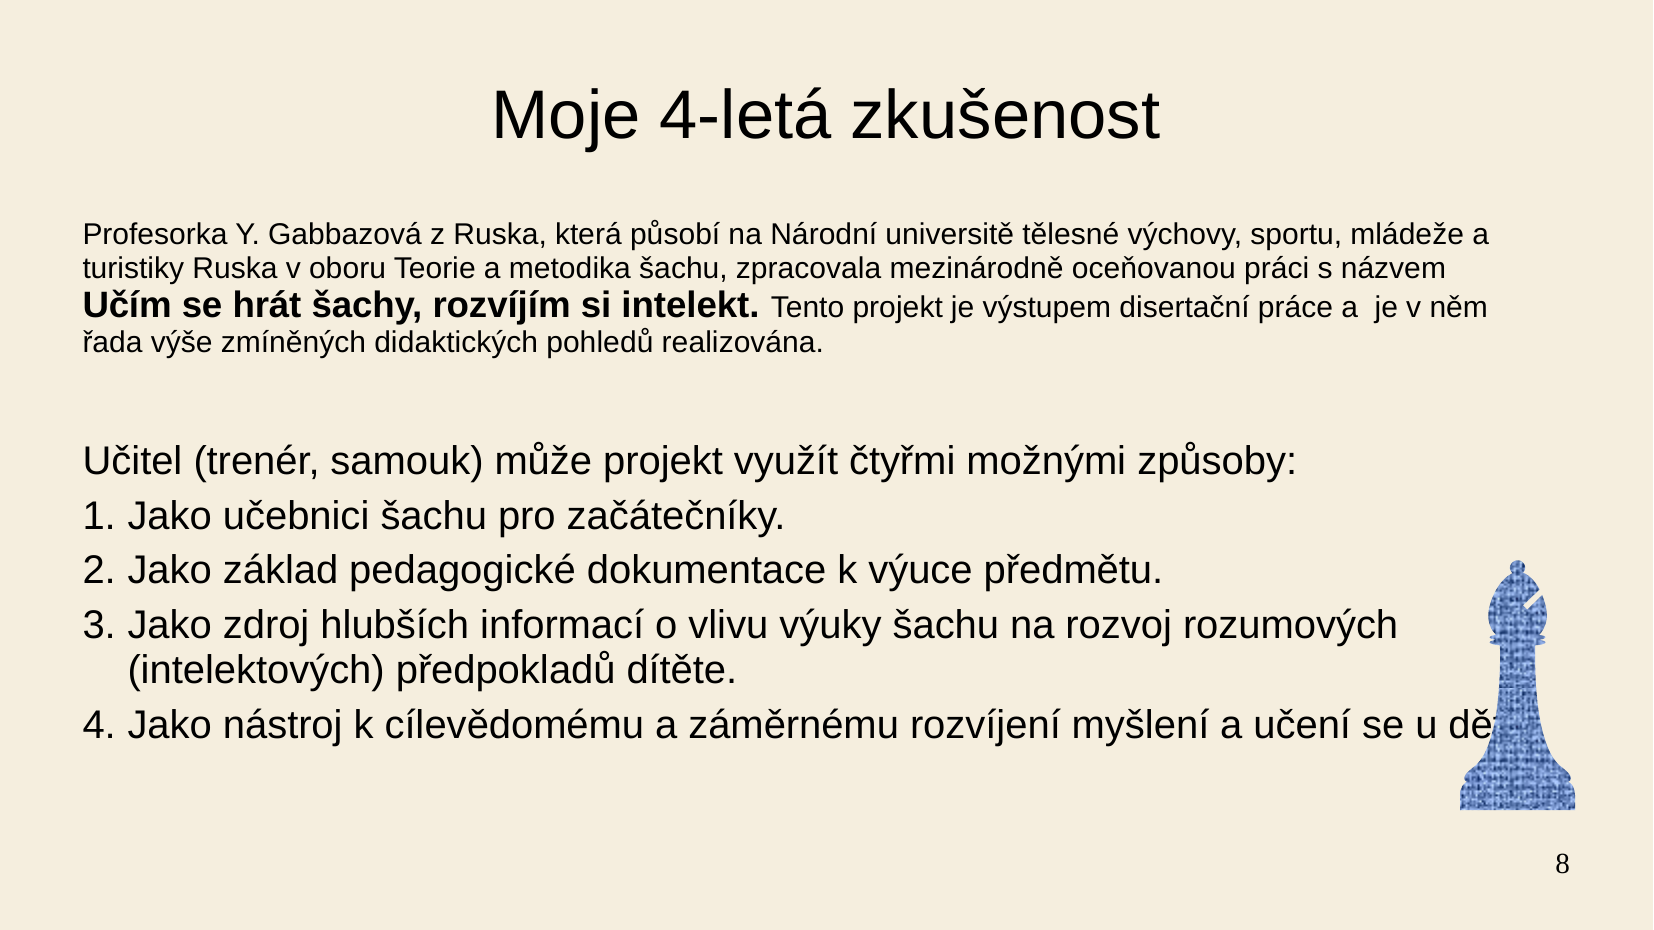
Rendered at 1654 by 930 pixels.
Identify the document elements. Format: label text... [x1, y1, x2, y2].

text_box [1460, 560, 1576, 811]
list Profesorka Y. Gabbazová z Ruska, která působí na Národní universitě tělesné výchovy, sportu, mládeže a turistiky Ruska v oboru Teorie a metodika šachu, zpracovala mezinárodně oceňovanou práci s názvem Učím se hrát šachy, rozvíjím si intelekt. Tento projekt je výstupem disertační práce a je v něm řada výše zmíněných didaktických pohledů realizována. Učitel (trenér, samouk) může projekt využít čtyřmi možnými způsoby: Jako učebnici šachu pro začátečníky. Jako základ pedagogické dokumentace k výuce předmětu. Jako zdroj hlubších informací o vlivu výuky šachu na rozvoj rozumových (intelektových) předpokladů dítěte. Jako nástroj k cílevědomému a záměrnému rozvíjení myšlení a učení se u dětí. [82, 217, 1538, 757]
title Moje 4-letá zkušenost [82, 36, 1571, 193]
